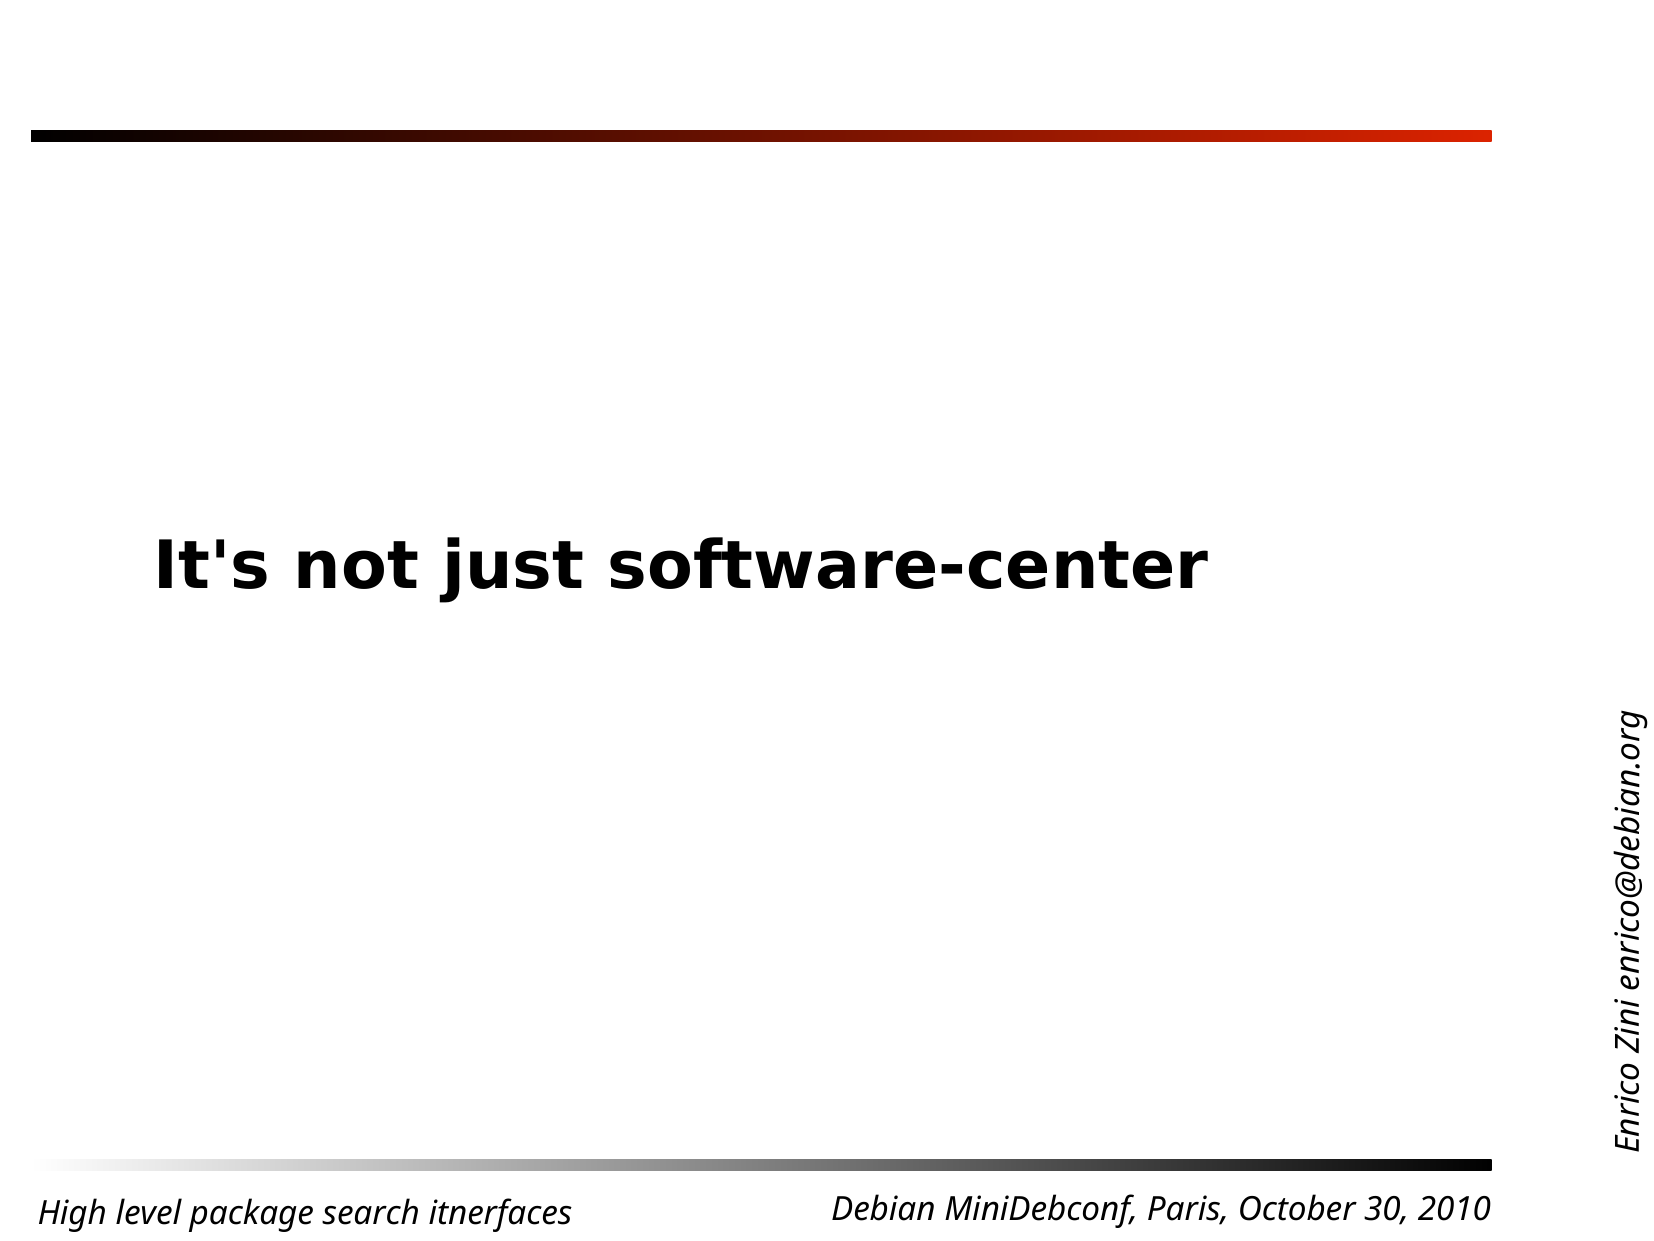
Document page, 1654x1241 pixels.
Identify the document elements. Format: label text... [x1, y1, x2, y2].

text_box It's not just software-center [153, 526, 1336, 605]
